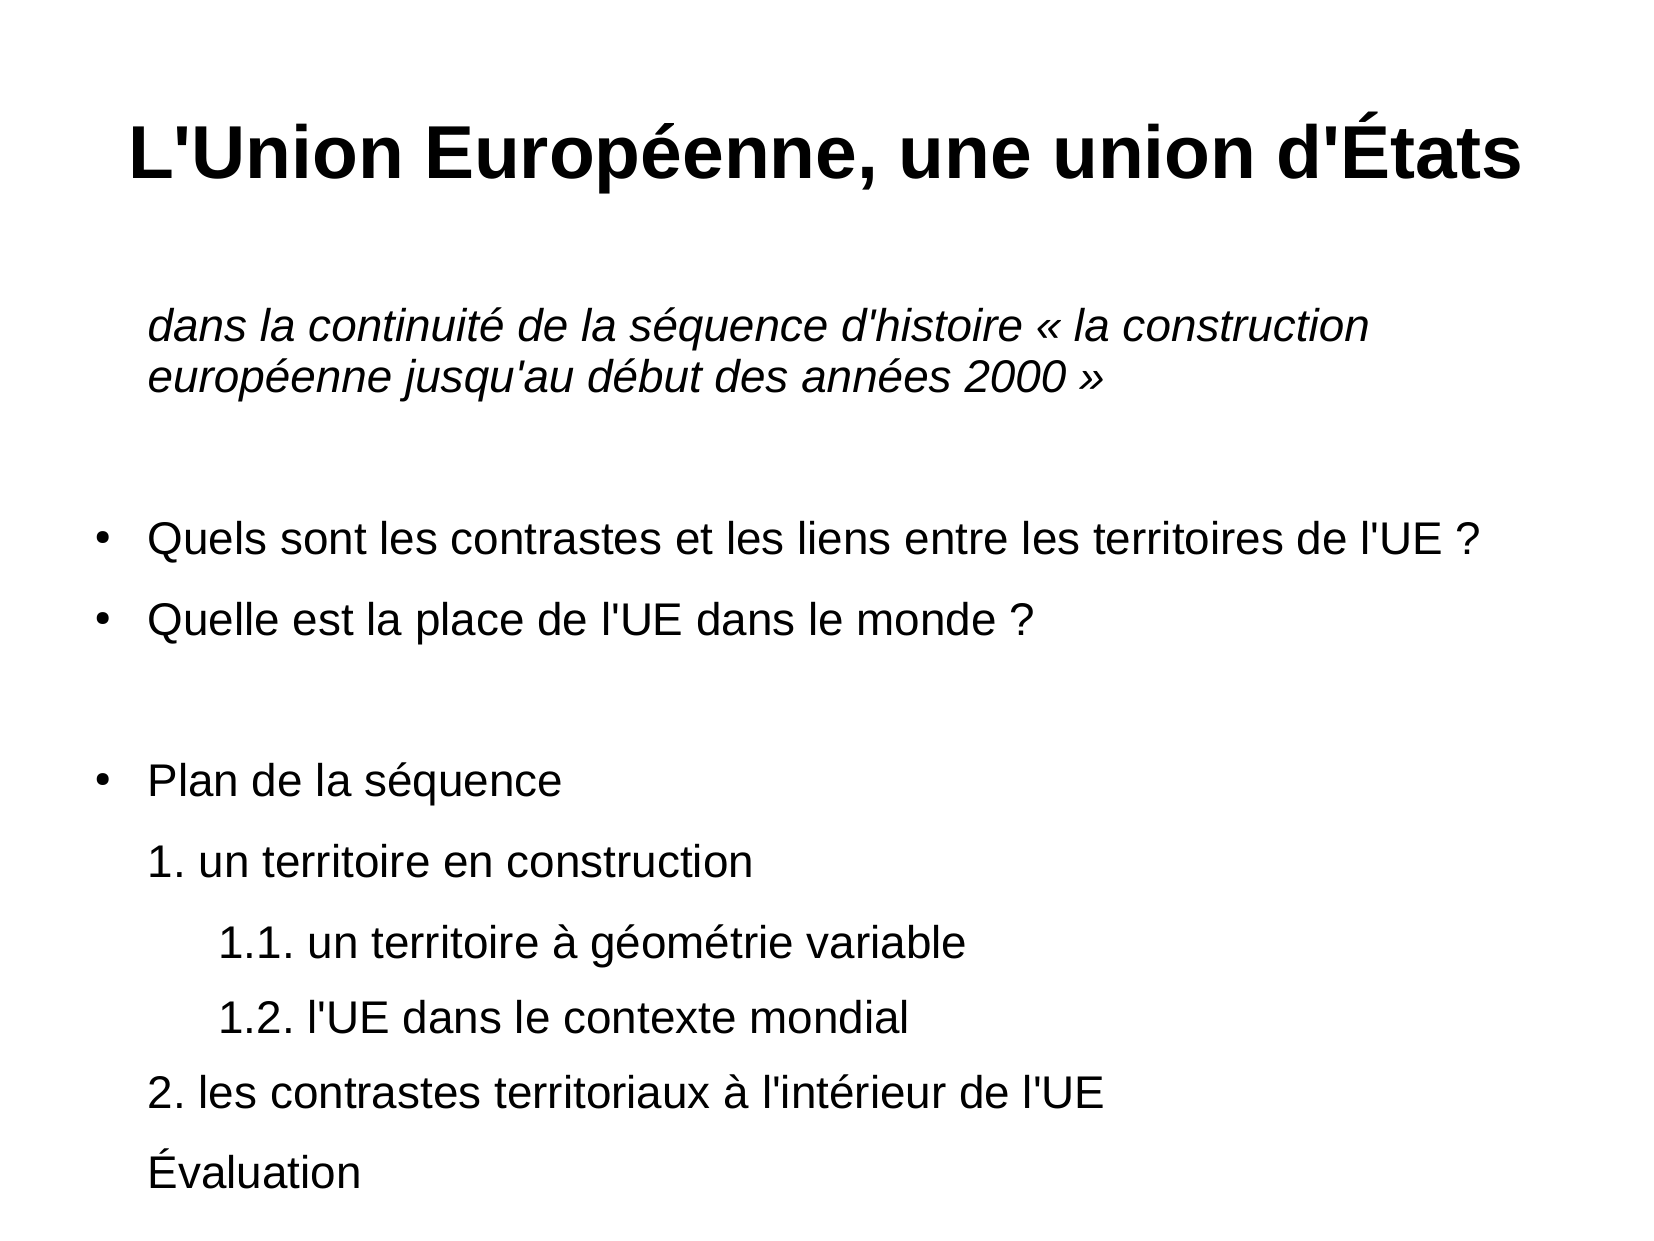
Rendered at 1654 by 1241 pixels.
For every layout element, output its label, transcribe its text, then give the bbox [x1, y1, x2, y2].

title L'Union Européenne, une union d'États [82, 0, 1571, 382]
list dans la continuité de la séquence d'histoire « la construction européenne jusqu'au début des années 2000 » Quels sont les contrastes et les liens entre les territoires de l'UE ? Quelle est la place de l'UE dans le monde ? Plan de la séquence 1. un territoire en construction 1.1. un territoire à géométrie variable 1.2. l'UE dans le contexte mondial 2. les contrastes territoriaux à l'intérieur de l'UE Évaluation [76, 219, 1565, 1195]
